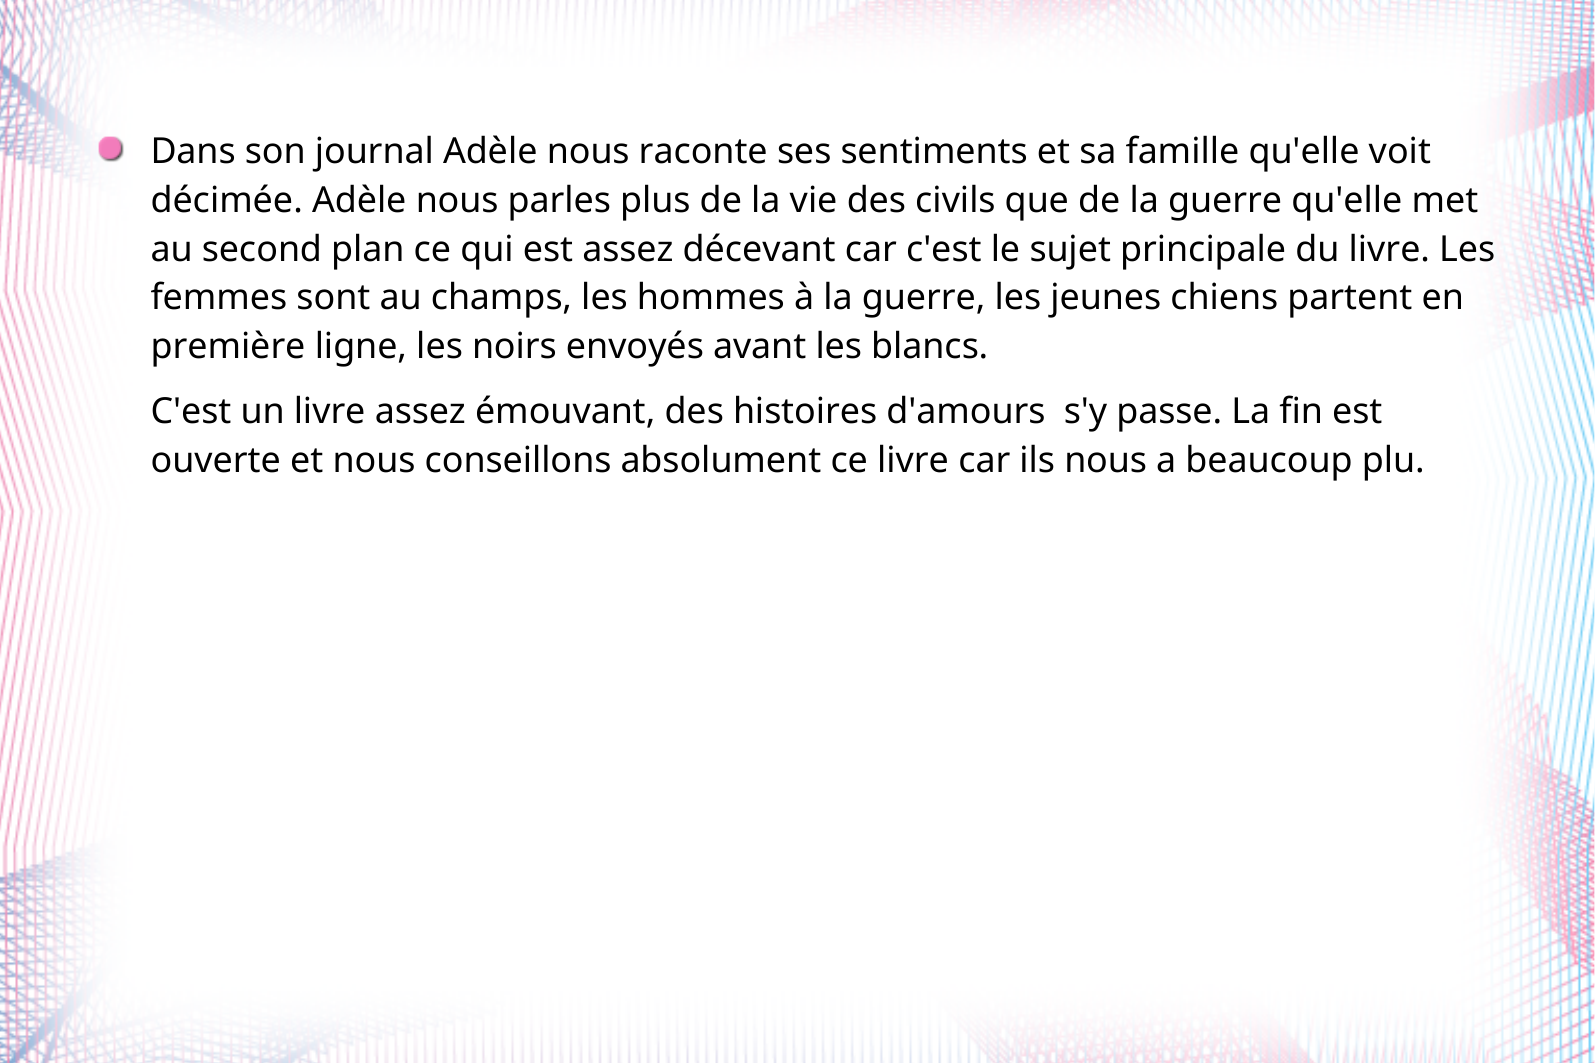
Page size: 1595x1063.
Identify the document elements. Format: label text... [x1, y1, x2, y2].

picture [0, 0, 1595, 1063]
list Dans son journal Adèle nous raconte ses sentiments et sa famille qu'elle voit décimée. Adèle nous parles plus de la vie des civils que de la guerre qu'elle met au second plan ce qui est assez décevant car c'est le sujet principale du livre. Les femmes sont au champs, les hommes à la guerre, les jeunes chiens partent en première ligne, les noirs envoyés avant les blancs. C'est un livre assez émouvant, des histoires d'amours s'y passe. La fin est ouverte et nous conseillons absolument ce livre car ils nous a beaucoup plu. [79, 125, 1515, 886]
